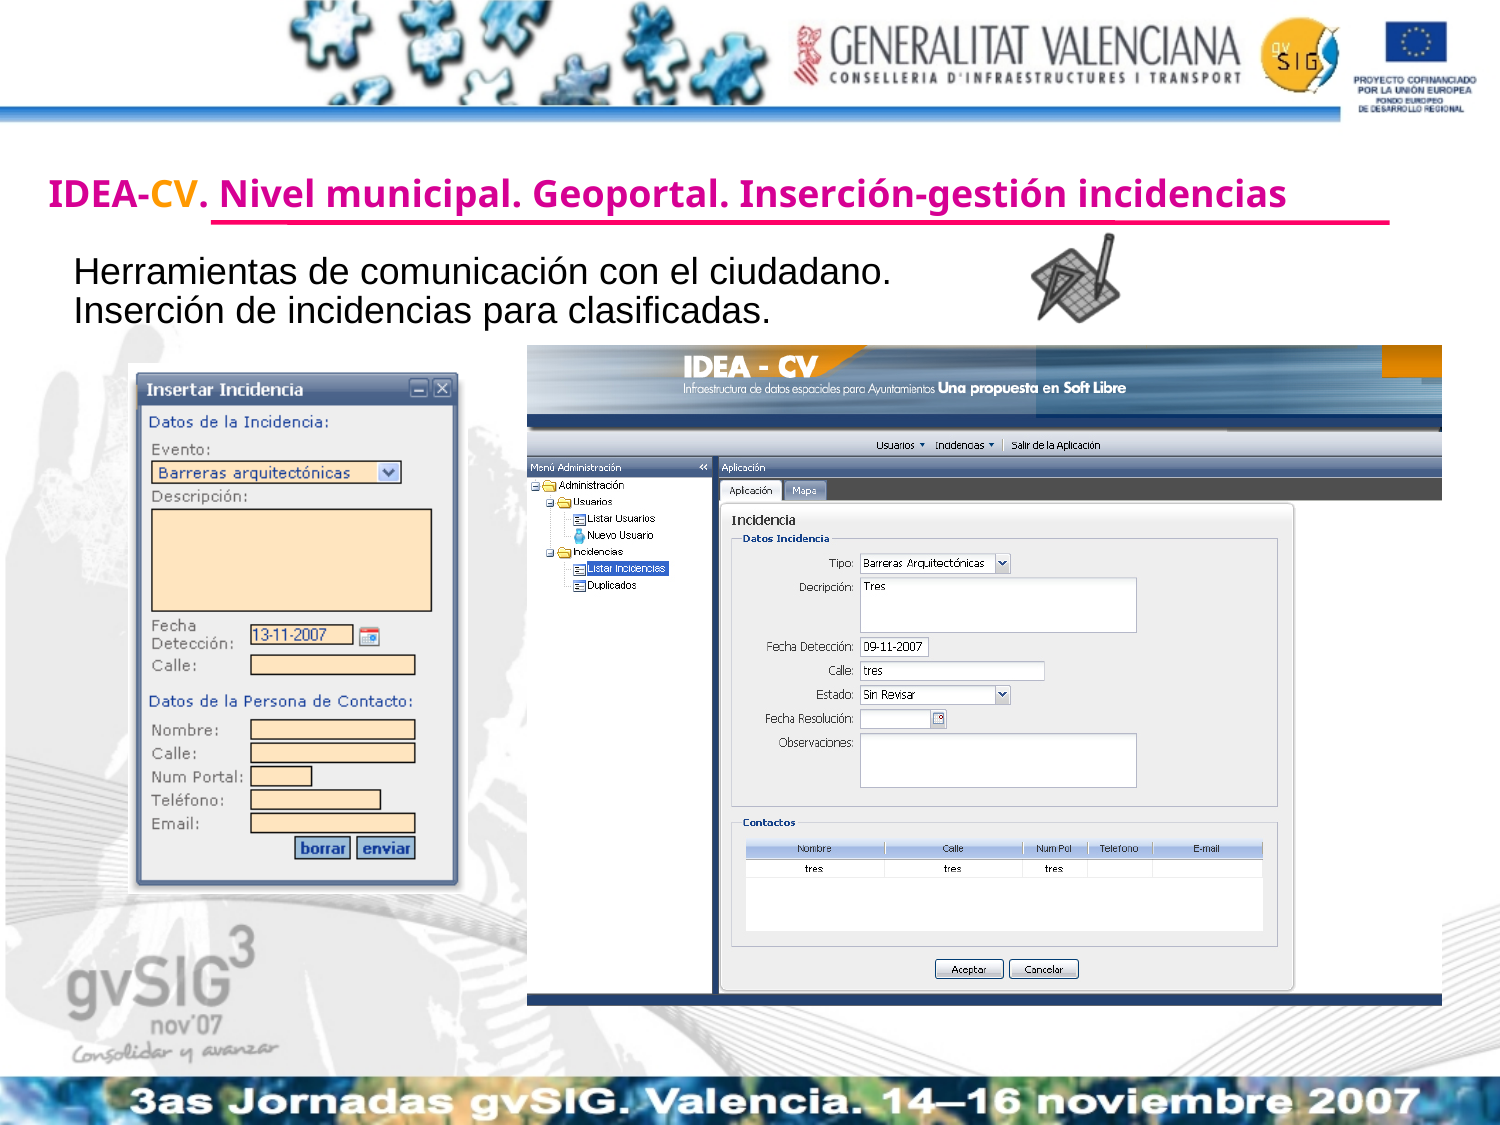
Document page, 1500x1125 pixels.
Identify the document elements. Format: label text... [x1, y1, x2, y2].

picture [0, 0, 1500, 1125]
text_box Herramientas de comunicación con el ciudadano. Inserción de incidencias para clasificadas. [58, 246, 1418, 340]
text_box IDEA-CV. Nivel municipal. Geoportal. Inserción-gestión incidencias [33, 153, 1304, 227]
